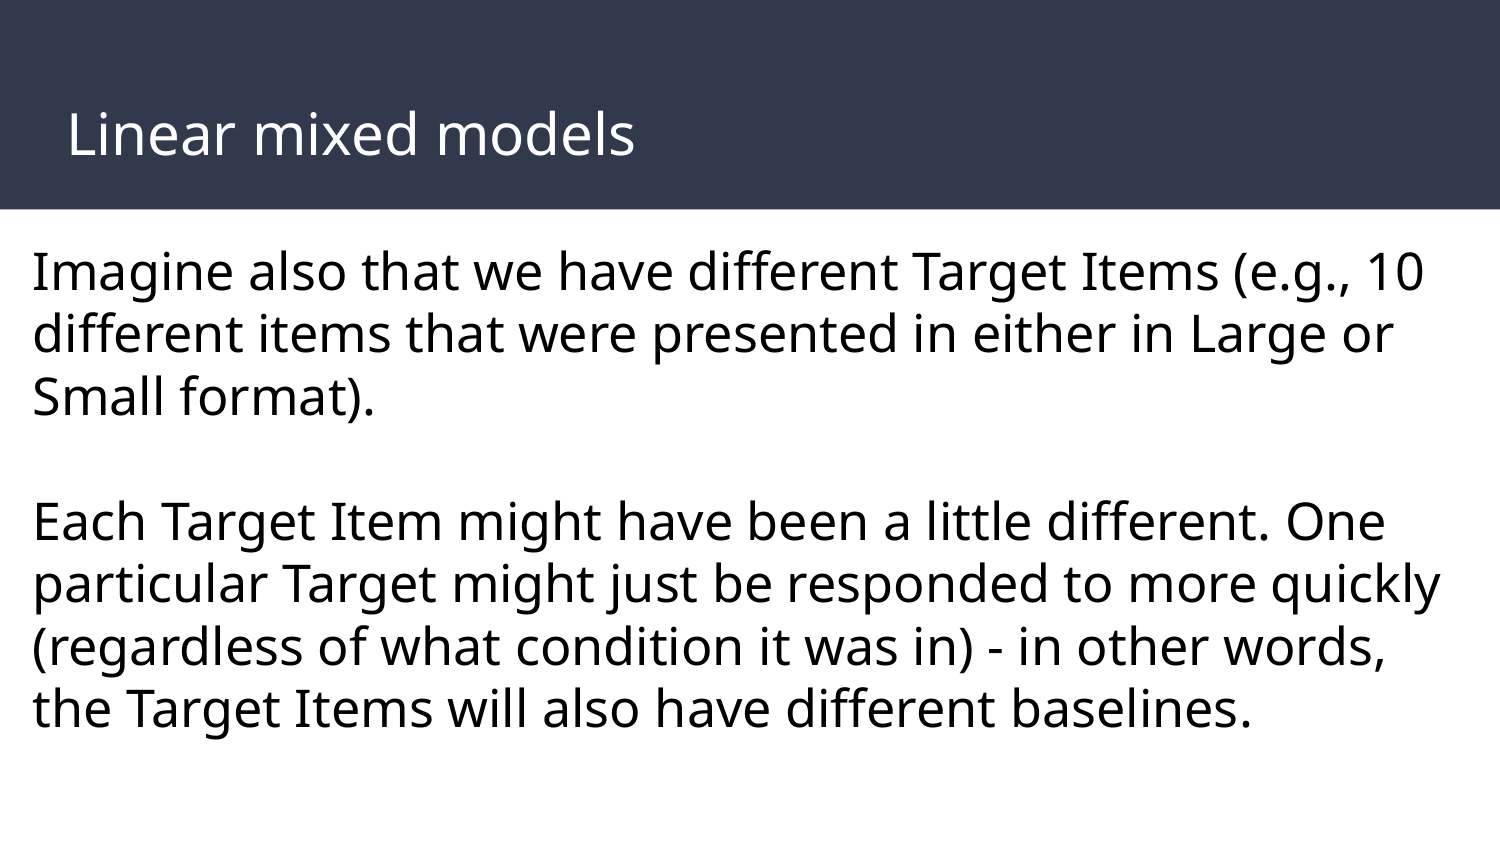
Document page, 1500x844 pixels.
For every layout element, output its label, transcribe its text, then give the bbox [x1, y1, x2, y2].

title Linear mixed models [51, 82, 1449, 185]
text_box Imagine also that we have different Target Items (e.g., 10 different items that were presented in either in Large or Small format). Each Target Item might have been a little different. One particular Target might just be responded to more quickly (regardless of what condition it was in) - in other words, the Target Items will also have different baselines. [17, 223, 1477, 803]
